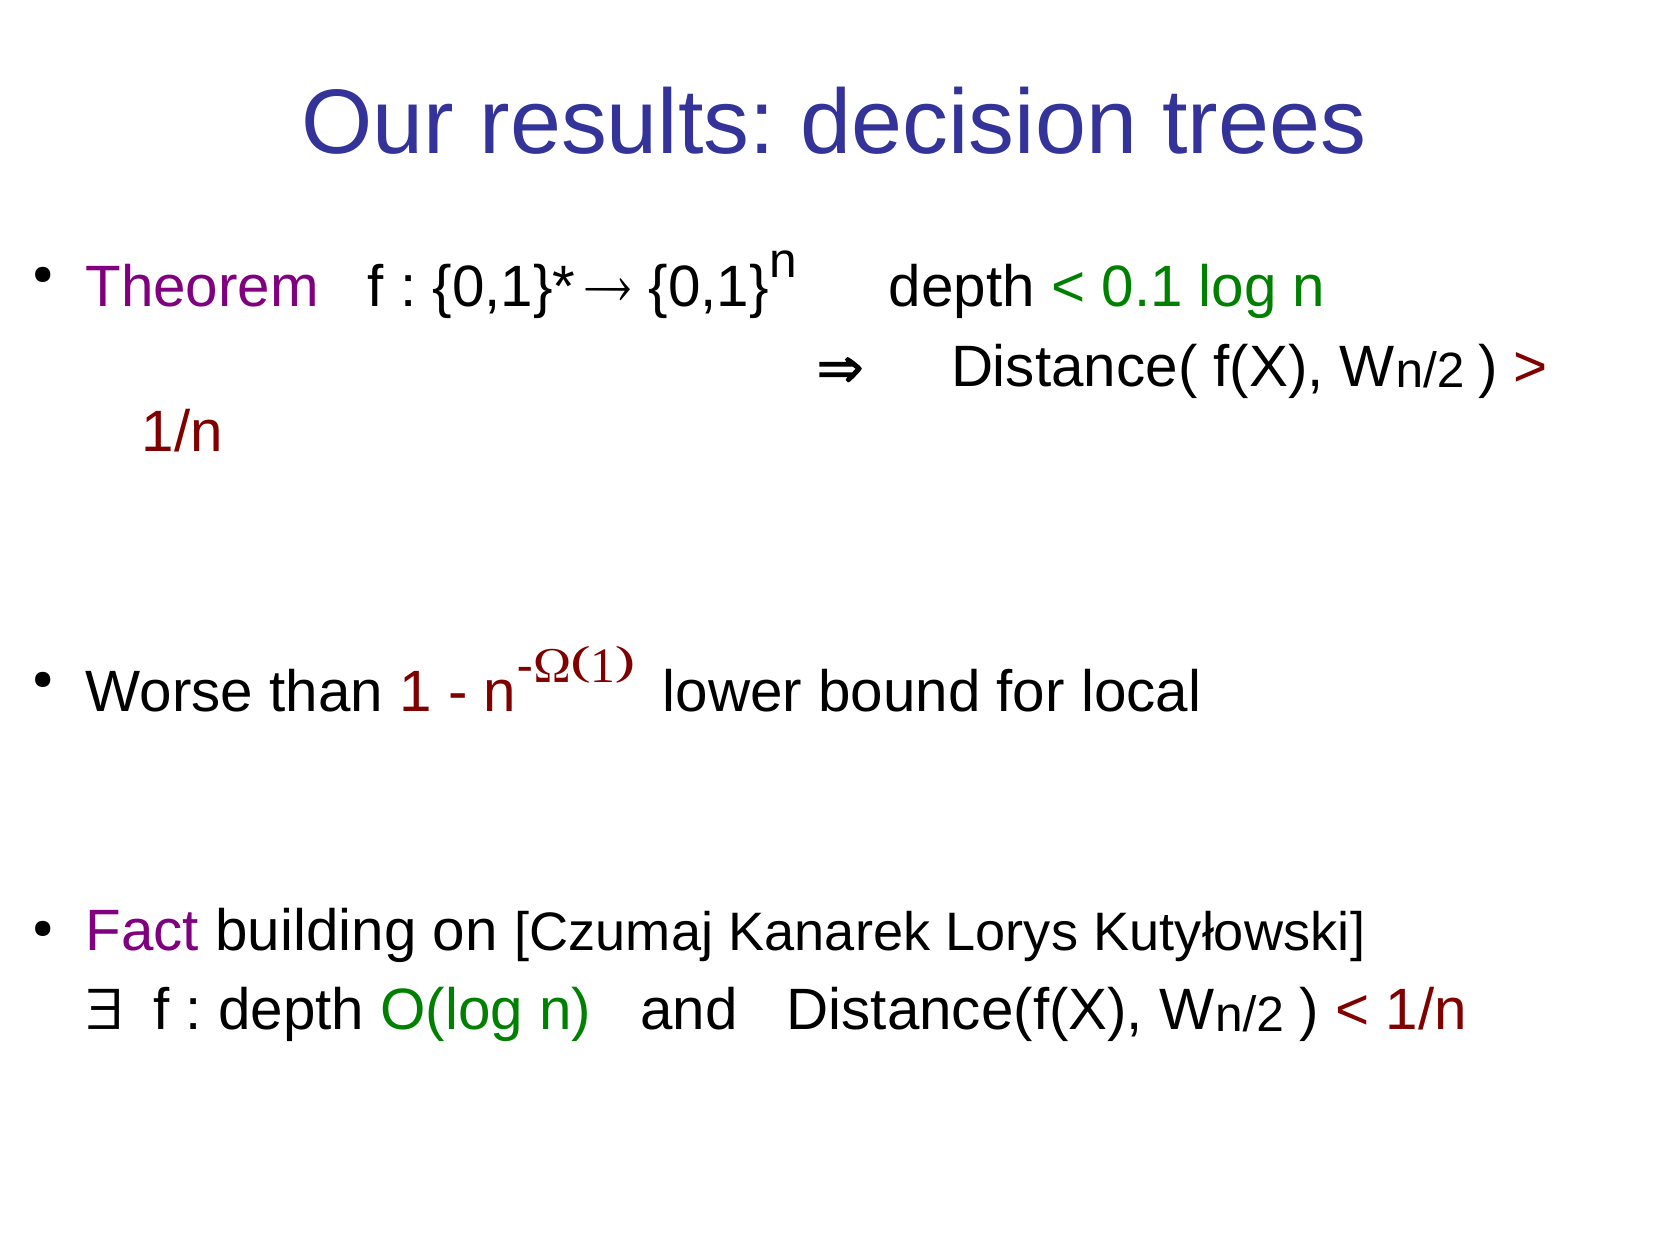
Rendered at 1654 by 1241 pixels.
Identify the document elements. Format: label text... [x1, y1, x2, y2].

list Theorem f : {0,1}*  {0,1}n depth < 0.1 log n  Distance( f(X), Wn/2 ) > 1/n Worse than 1 - n-(1) lower bound for local Fact building on [Czumaj Kanarek Lorys Kutyłowski]  f : depth O(log n) and Distance(f(X), Wn/2 ) < 1/n [0, 225, 1654, 1203]
title Our results: decision trees [131, 18, 1538, 226]
